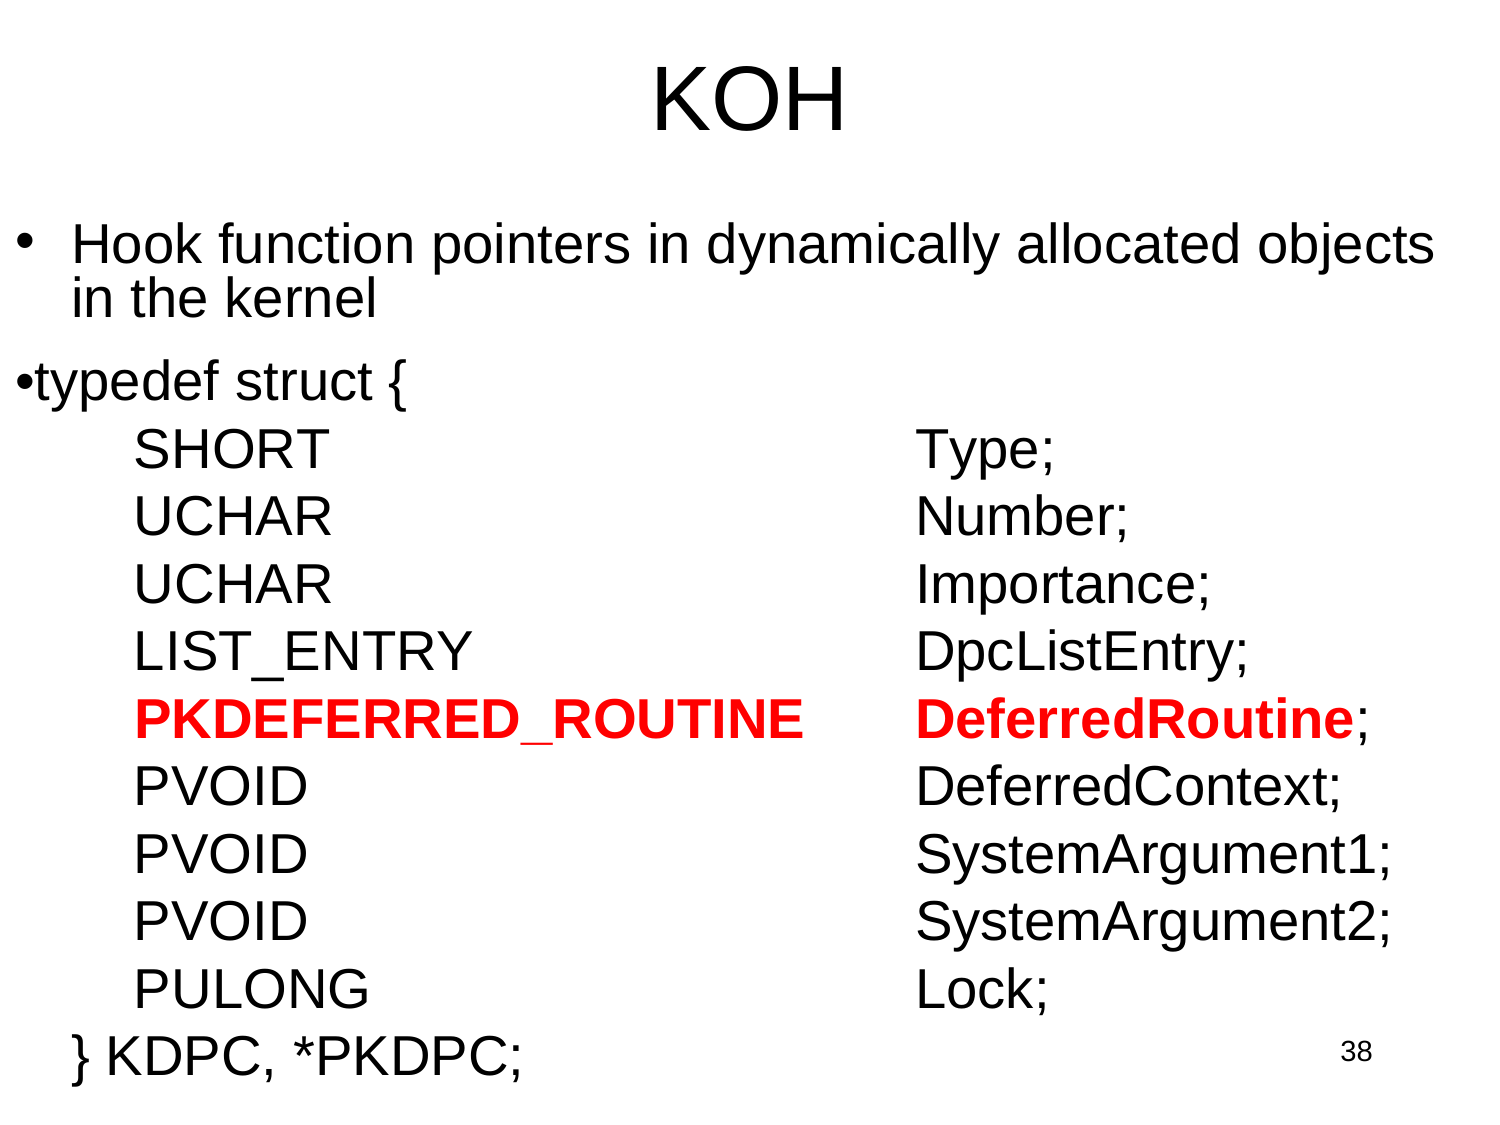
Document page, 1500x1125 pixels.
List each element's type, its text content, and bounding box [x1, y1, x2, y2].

list Hook function pointers in dynamically allocated objects in the kernel •typedef struct { SHORT Type; UCHAR Number; UCHAR Importance; LIST_ENTRY DpcListEntry; PKDEFERRED_ROUTINE DeferredRoutine; PVOID DeferredContext; PVOID SystemArgument1; PVOID SystemArgument2; PULONG Lock; } KDPC, *PKDPC; [0, 212, 1500, 1095]
text_box <number> [1074, 1025, 1388, 1101]
title KOH [0, 0, 1500, 188]
